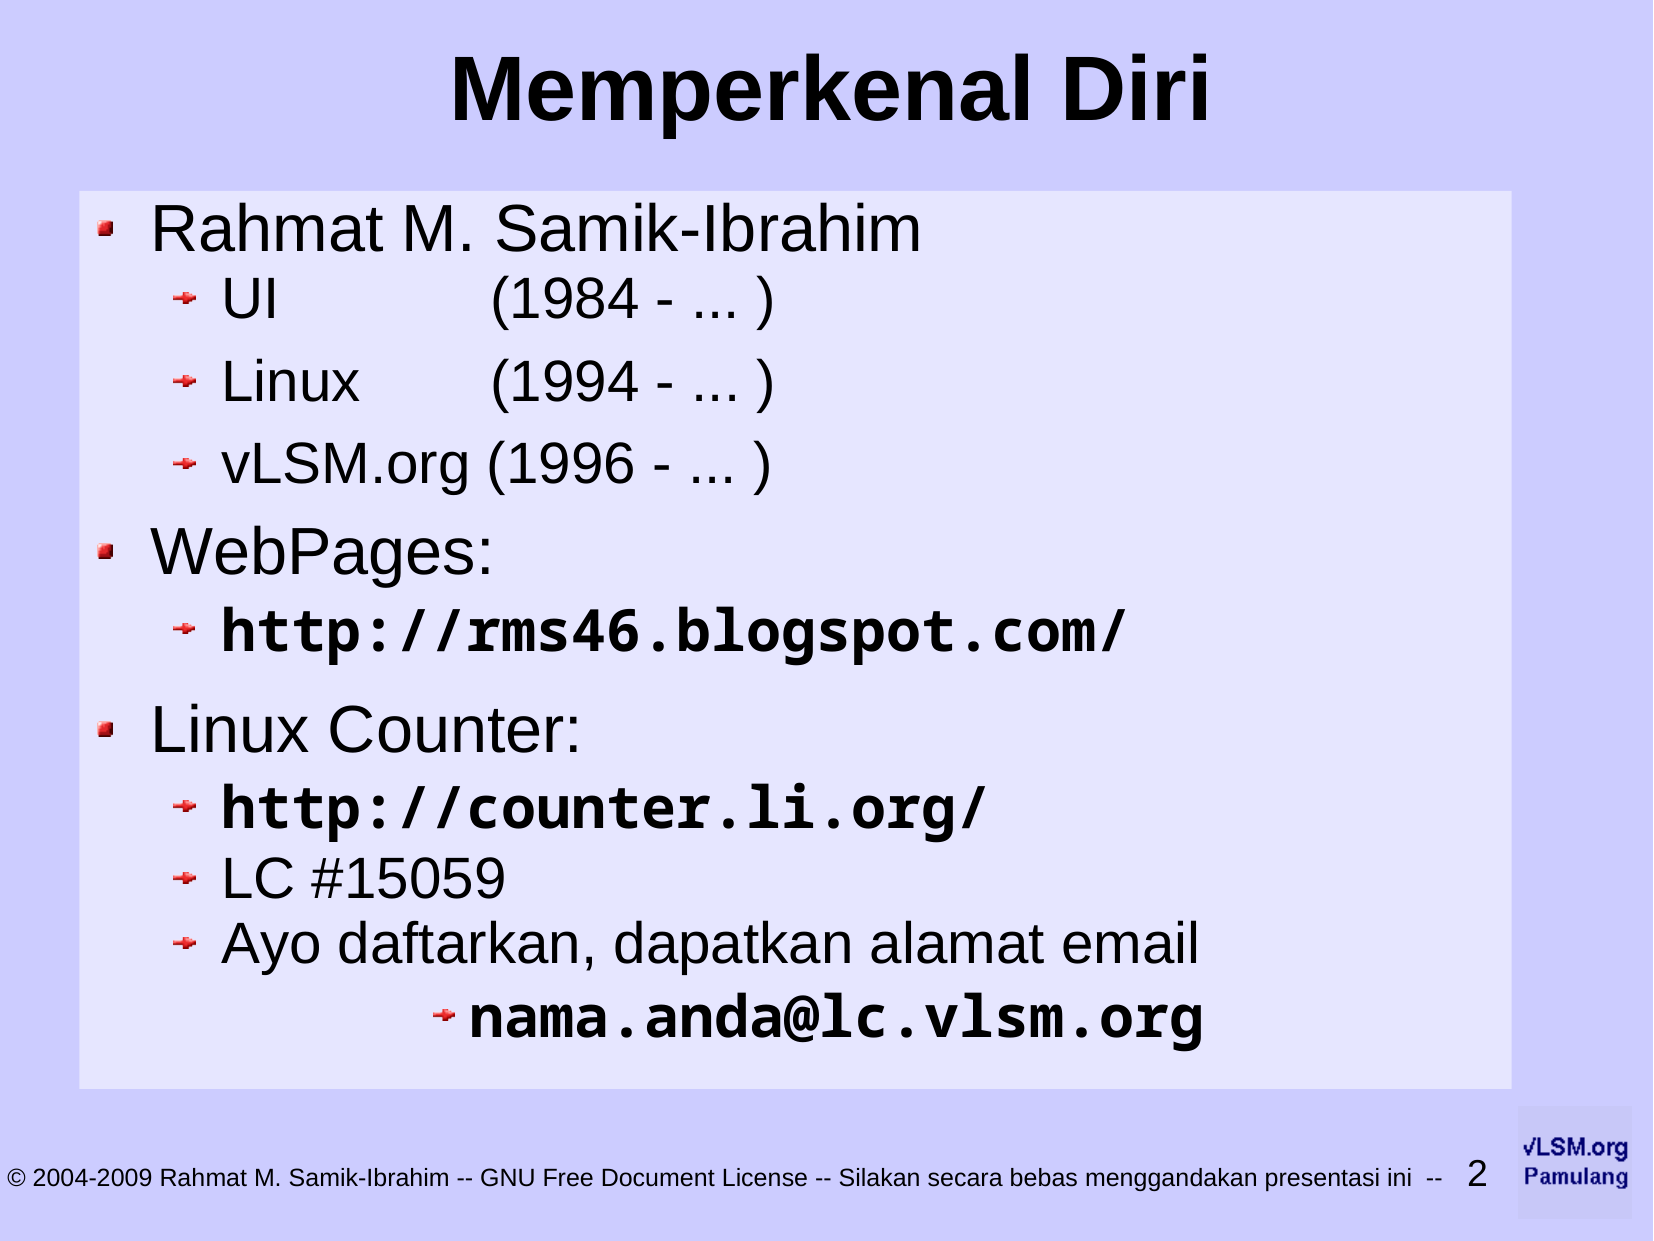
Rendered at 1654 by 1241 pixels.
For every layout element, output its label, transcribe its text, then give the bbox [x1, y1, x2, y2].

title Memperkenal Diri [39, 29, 1624, 148]
picture [1518, 1106, 1632, 1219]
list Rahmat M. Samik-Ibrahim UI (1984 - ... ) Linux (1994 - ... ) vLSM.org (1996 - ... ) WebPages: http://rms46.blogspot.com/ Linux Counter: http://counter.li.org/ LC #15059 Ayo daftarkan, dapatkan alamat email nama.anda@lc.vlsm.org [79, 190, 1512, 1089]
